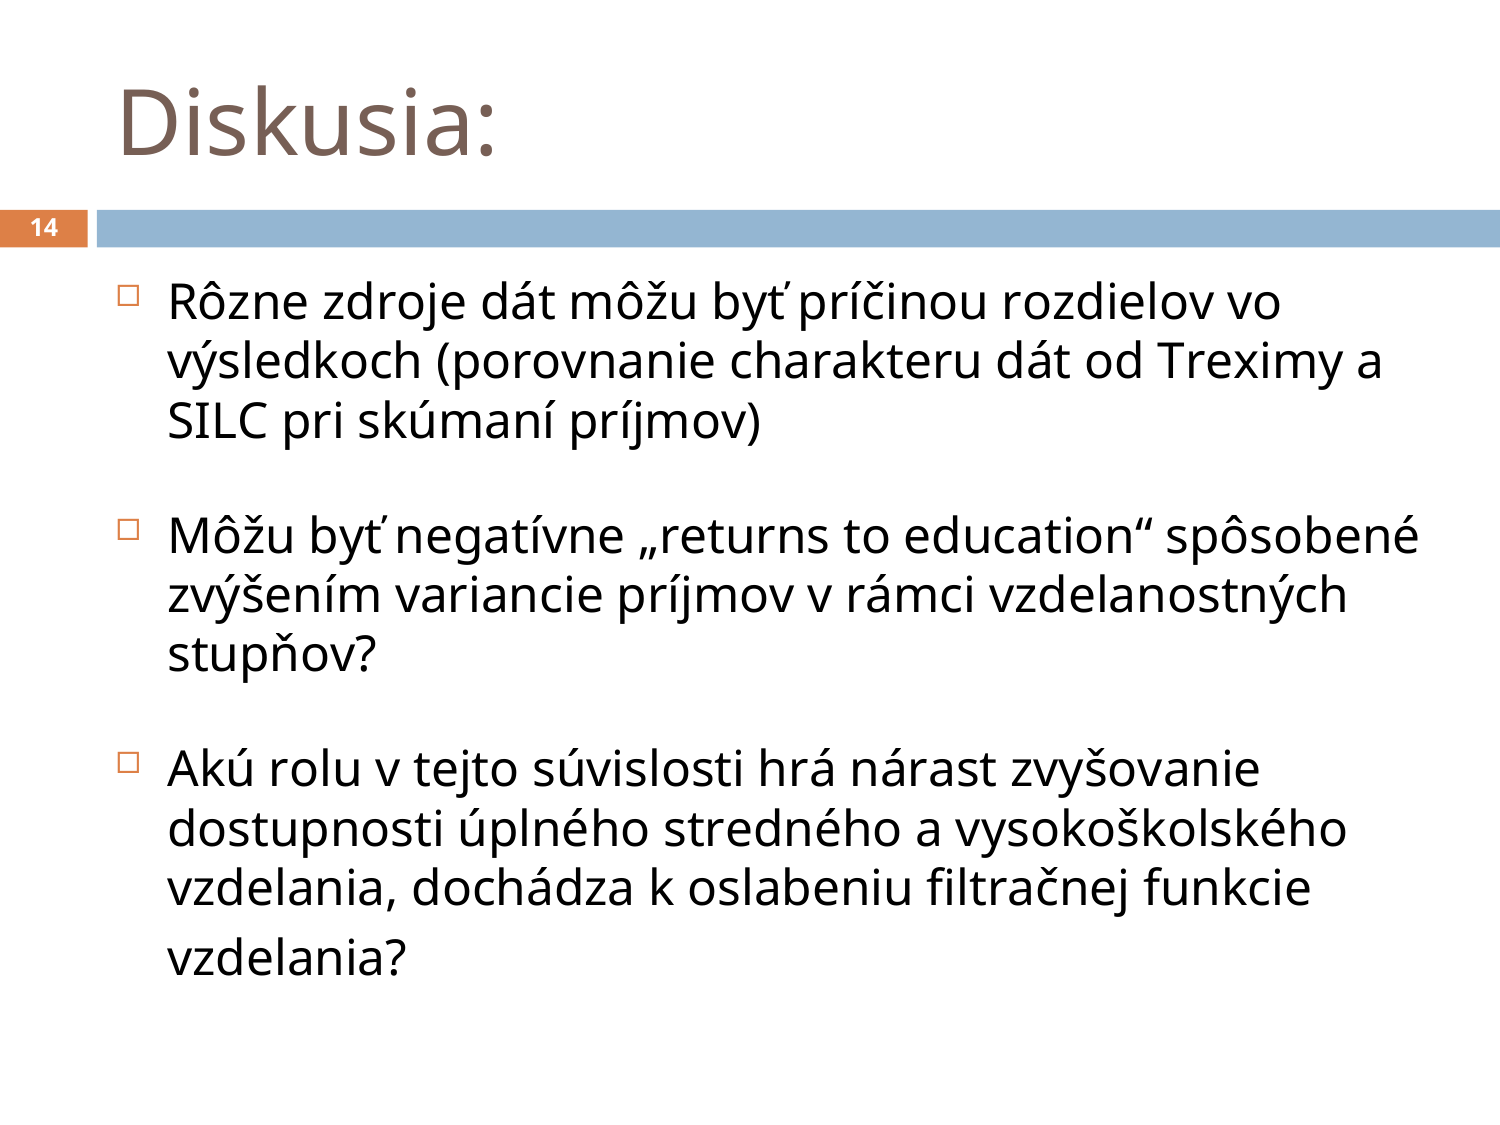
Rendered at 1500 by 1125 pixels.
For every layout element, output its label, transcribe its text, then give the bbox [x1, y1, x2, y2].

title Diskusia: [100, 37, 1438, 201]
list Rôzne zdroje dát môžu byť príčinou rozdielov vo výsledkoch (porovnanie charakteru dát od Treximy a SILC pri skúmaní príjmov) Môžu byť negatívne „returns to education“ spôsobené zvýšením variancie príjmov v rámci vzdelanostných stupňov? Akú rolu v tejto súvislosti hrá nárast zvyšovanie dostupnosti úplného stredného a vysokoškolského vzdelania, dochádza k oslabeniu filtračnej funkcie vzdelania? [100, 262, 1438, 1000]
text_box <number> [0, 208, 88, 249]
